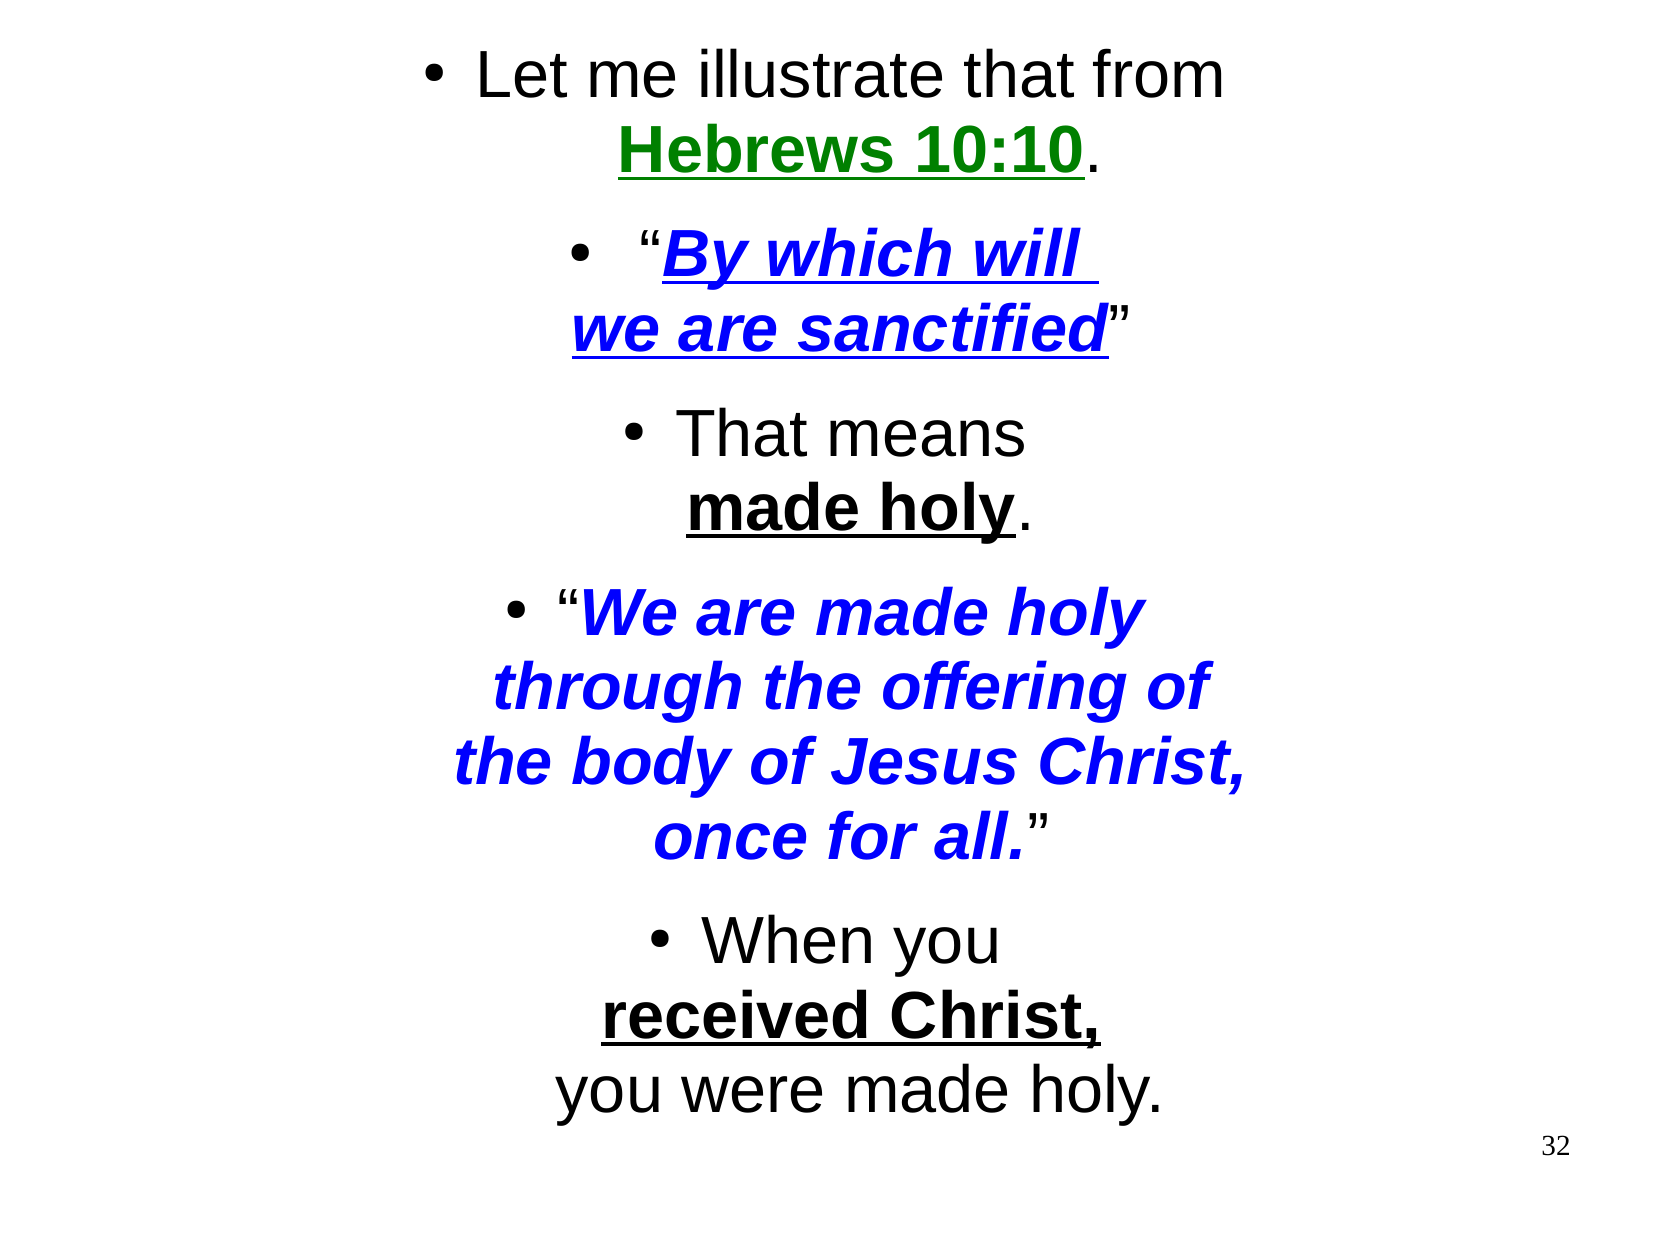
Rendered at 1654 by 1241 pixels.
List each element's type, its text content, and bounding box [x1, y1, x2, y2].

list Let me illustrate that from Hebrews 10:10. “By which will we are sanctified” That means made holy. “We are made holy through the offering of the body of Jesus Christ, once for all.” When you received Christ, you were made holy. [37, 37, 1613, 1238]
